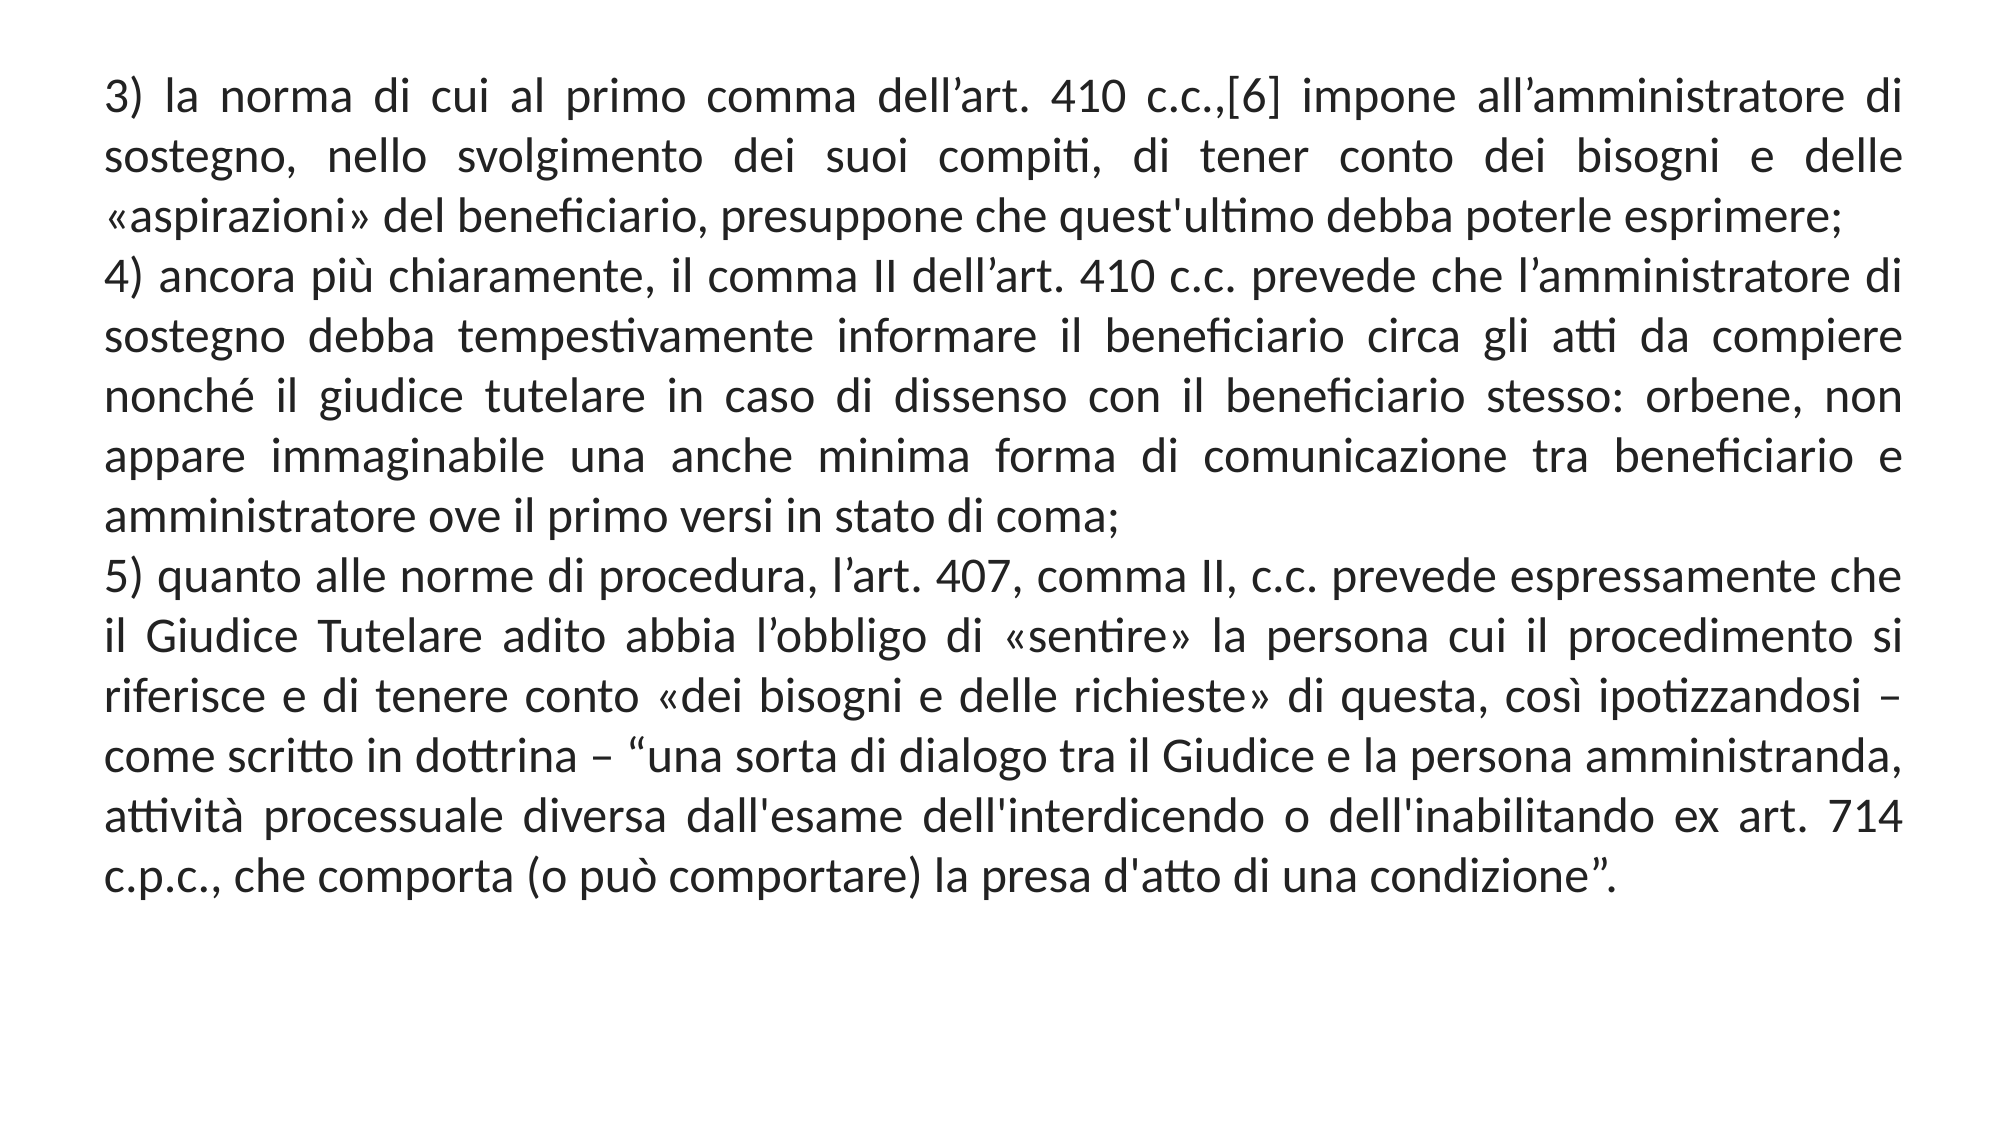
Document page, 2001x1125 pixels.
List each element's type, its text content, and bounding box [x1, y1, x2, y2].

text_box 3) la norma di cui al primo comma dell’art. 410 c.c.,[6] impone all’amministratore di sostegno, nello svolgimento dei suoi compiti, di tener conto dei bisogni e delle «aspirazioni» del beneficiario, presuppone che quest'ultimo debba poterle esprimere; 4) ancora più chiaramente, il comma II dell’art. 410 c.c. prevede che l’amministratore di sostegno debba tempestivamente informare il beneficiario circa gli atti da compiere nonché il giudice tutelare in caso di dissenso con il beneficiario stesso: orbene, non appare immaginabile una anche minima forma di comunicazione tra beneficiario e amministratore ove il primo versi in stato di coma; 5) quanto alle norme di procedura, l’art. 407, comma II, c.c. prevede espressamente che il Giudice Tutelare adito abbia l’obbligo di «sentire» la persona cui il procedimento si riferisce e di tenere conto «dei bisogni e delle richieste» di questa, così ipotizzandosi – come scritto in dottrina – “una sorta di dialogo tra il Giudice e la persona amministranda, attività processuale diversa dall'esame dell'interdicendo o dell'inabilitando ex art. 714 c.p.c., che comporta (o può comportare) la presa d'atto di una condizione”. [89, 55, 1920, 910]
